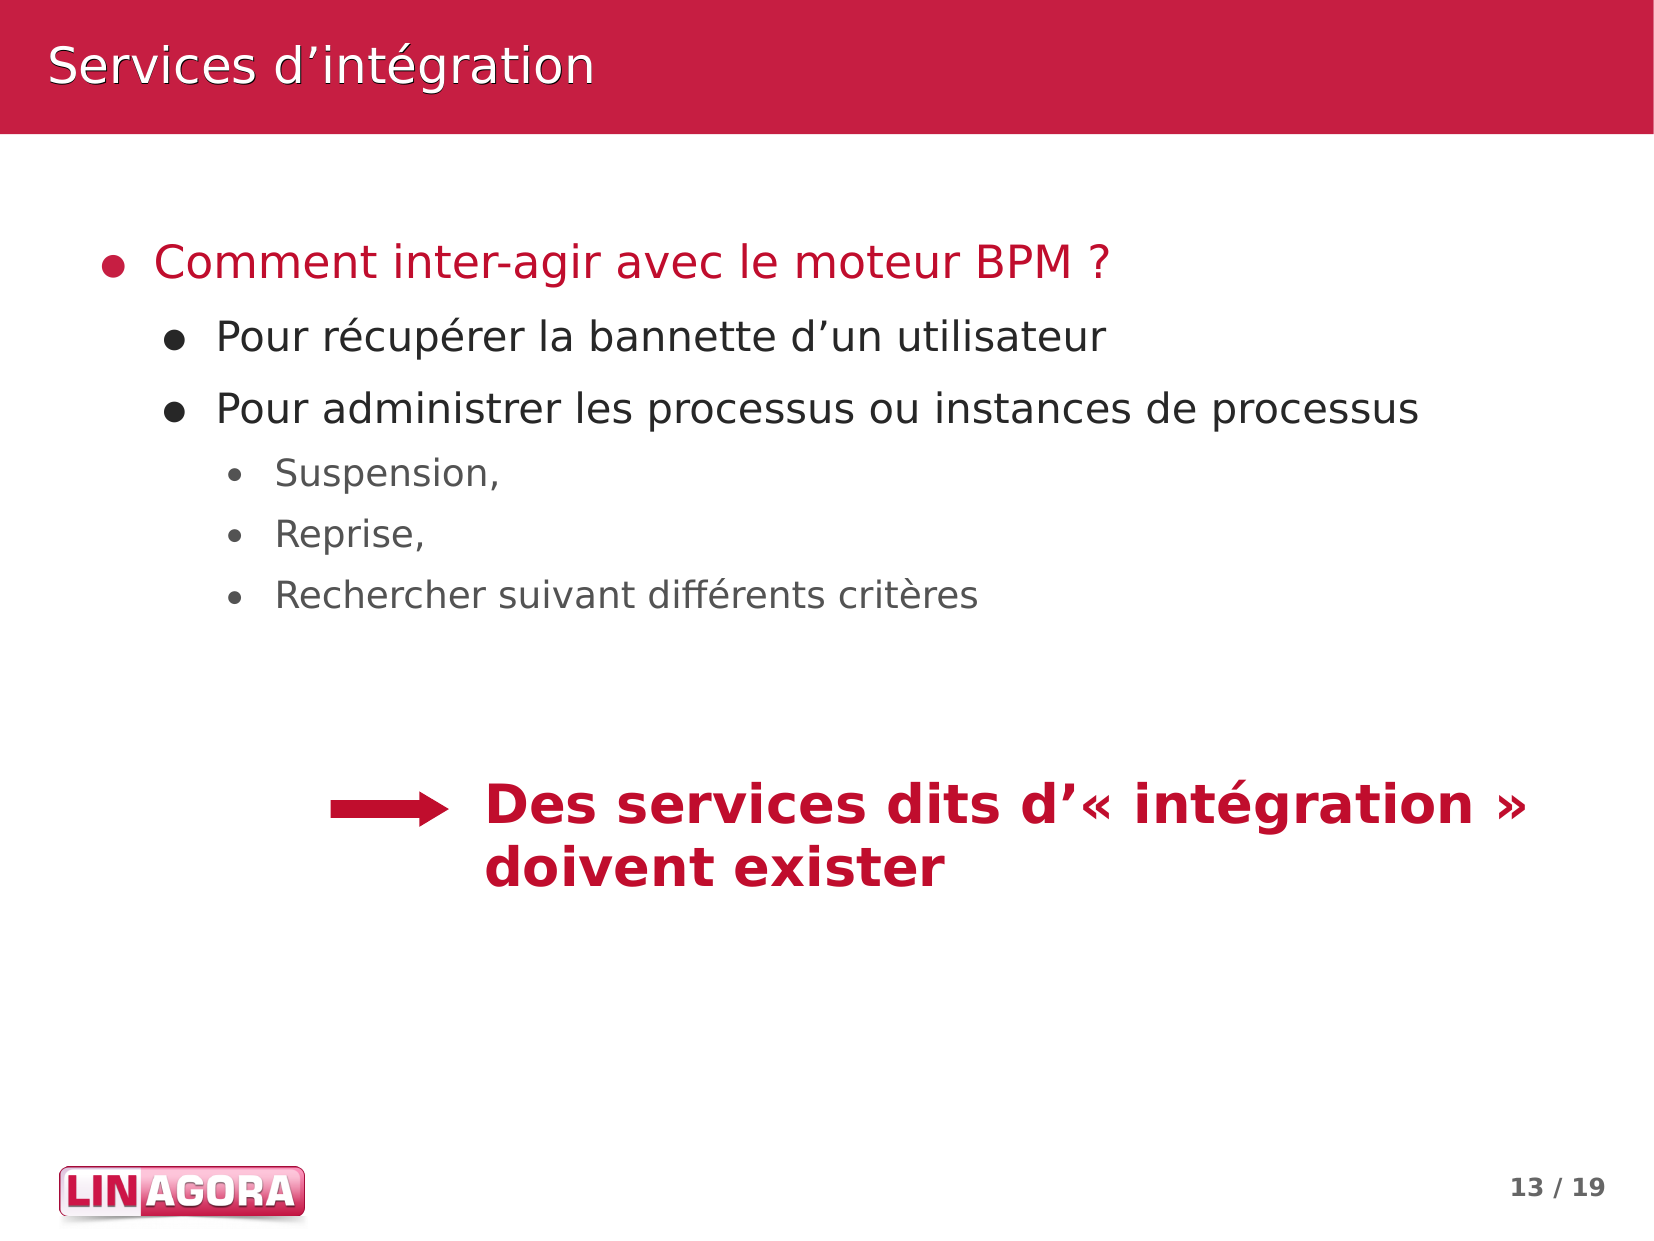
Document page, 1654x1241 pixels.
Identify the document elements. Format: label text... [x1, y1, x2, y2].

list Comment inter-agir avec le moteur BPM ? Pour récupérer la bannette d’un utilisateur Pour administrer les processus ou instances de processus Suspension, Reprise, Rechercher suivant différents critères [82, 236, 1571, 981]
title Services d’intégration [47, 7, 1624, 126]
text_box [330, 791, 449, 827]
list Des services dits d’« intégration » doivent exister [484, 773, 1642, 1087]
picture [59, 1166, 308, 1229]
